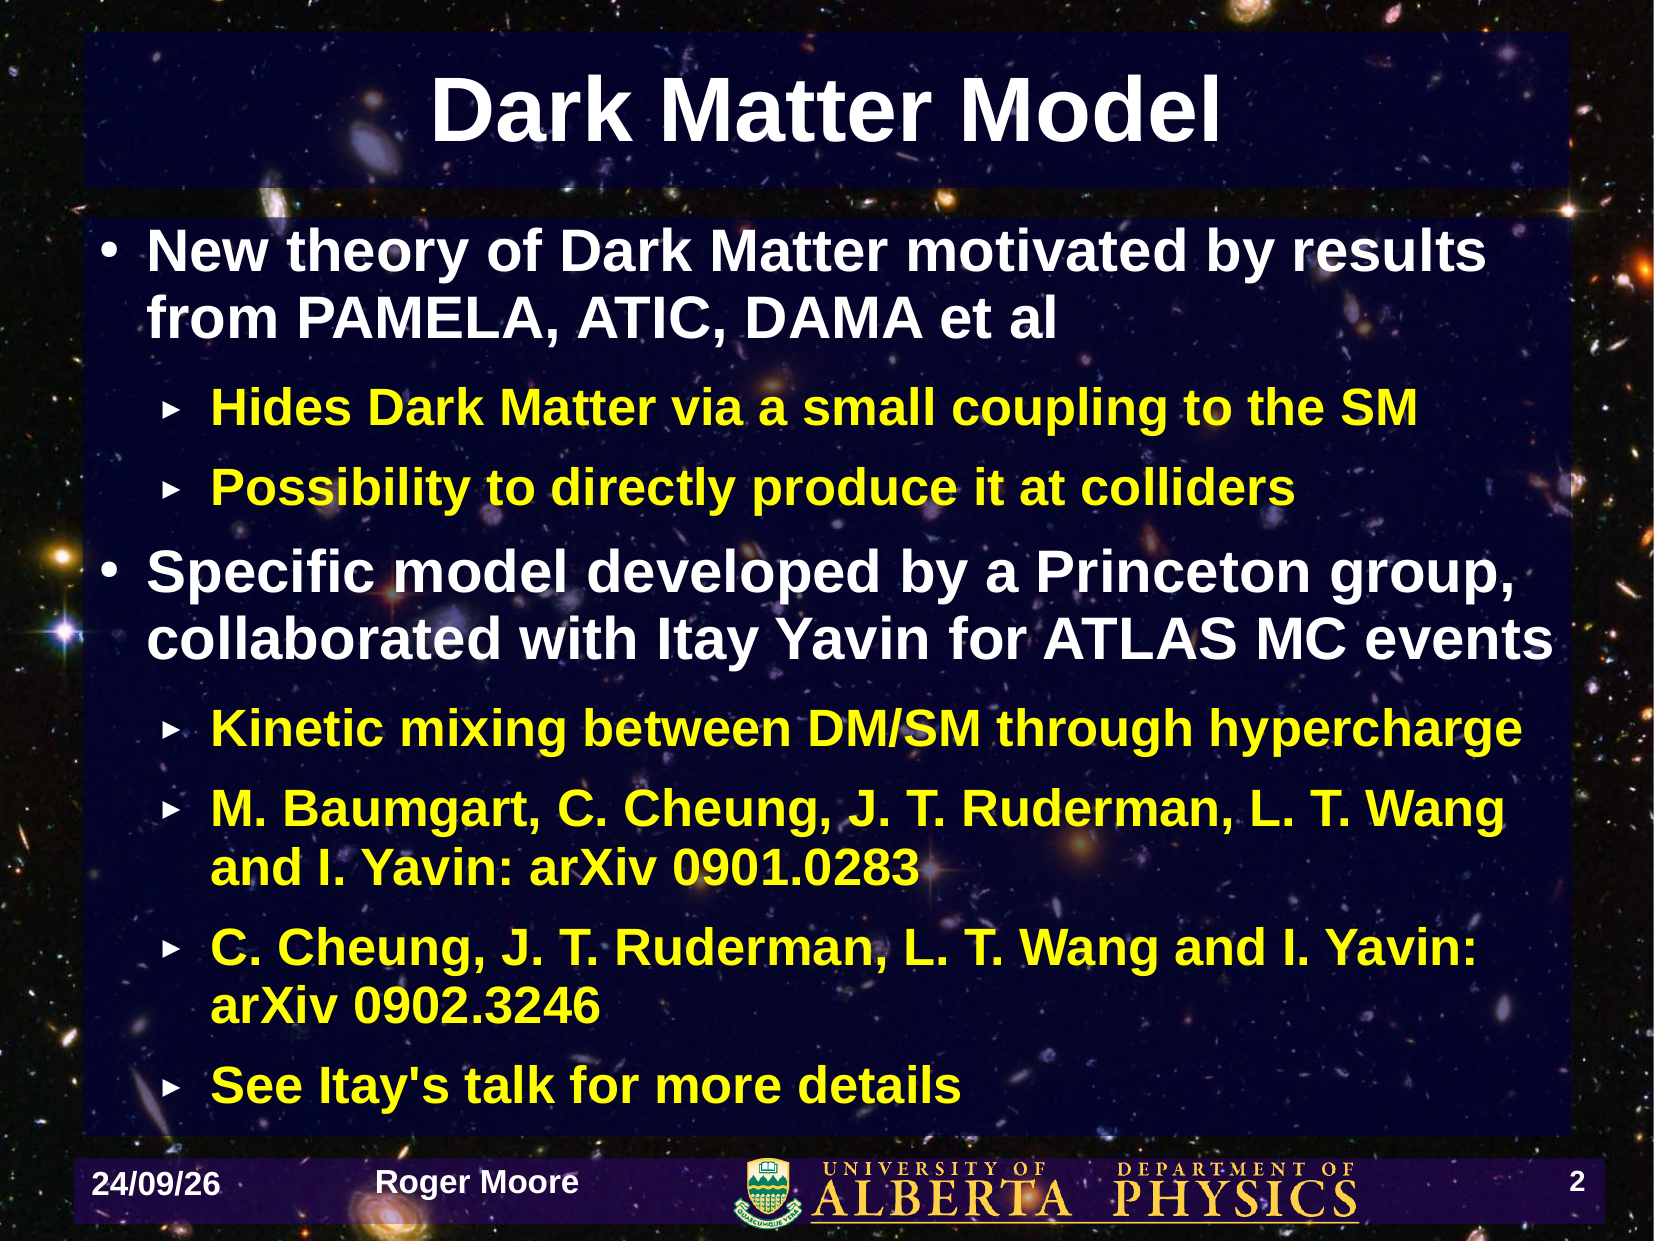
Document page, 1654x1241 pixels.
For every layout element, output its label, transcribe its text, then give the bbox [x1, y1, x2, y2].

title Dark Matter Model [84, 31, 1570, 188]
list New theory of Dark Matter motivated by results from PAMELA, ATIC, DAMA et al Hides Dark Matter via a small coupling to the SM Possibility to directly produce it at colliders Specific model developed by a Princeton group, collaborated with Itay Yavin for ATLAS MC events Kinetic mixing between DM/SM through hypercharge M. Baumgart, C. Cheung, J. T. Ruderman, L. T. Wang and I. Yavin: arXiv 0901.0283 C. Cheung, J. T. Ruderman, L. T. Wang and I. Yavin: arXiv 0902.3246 See Itay's talk for more details [82, 217, 1571, 1136]
picture [0, 0, 1654, 1241]
